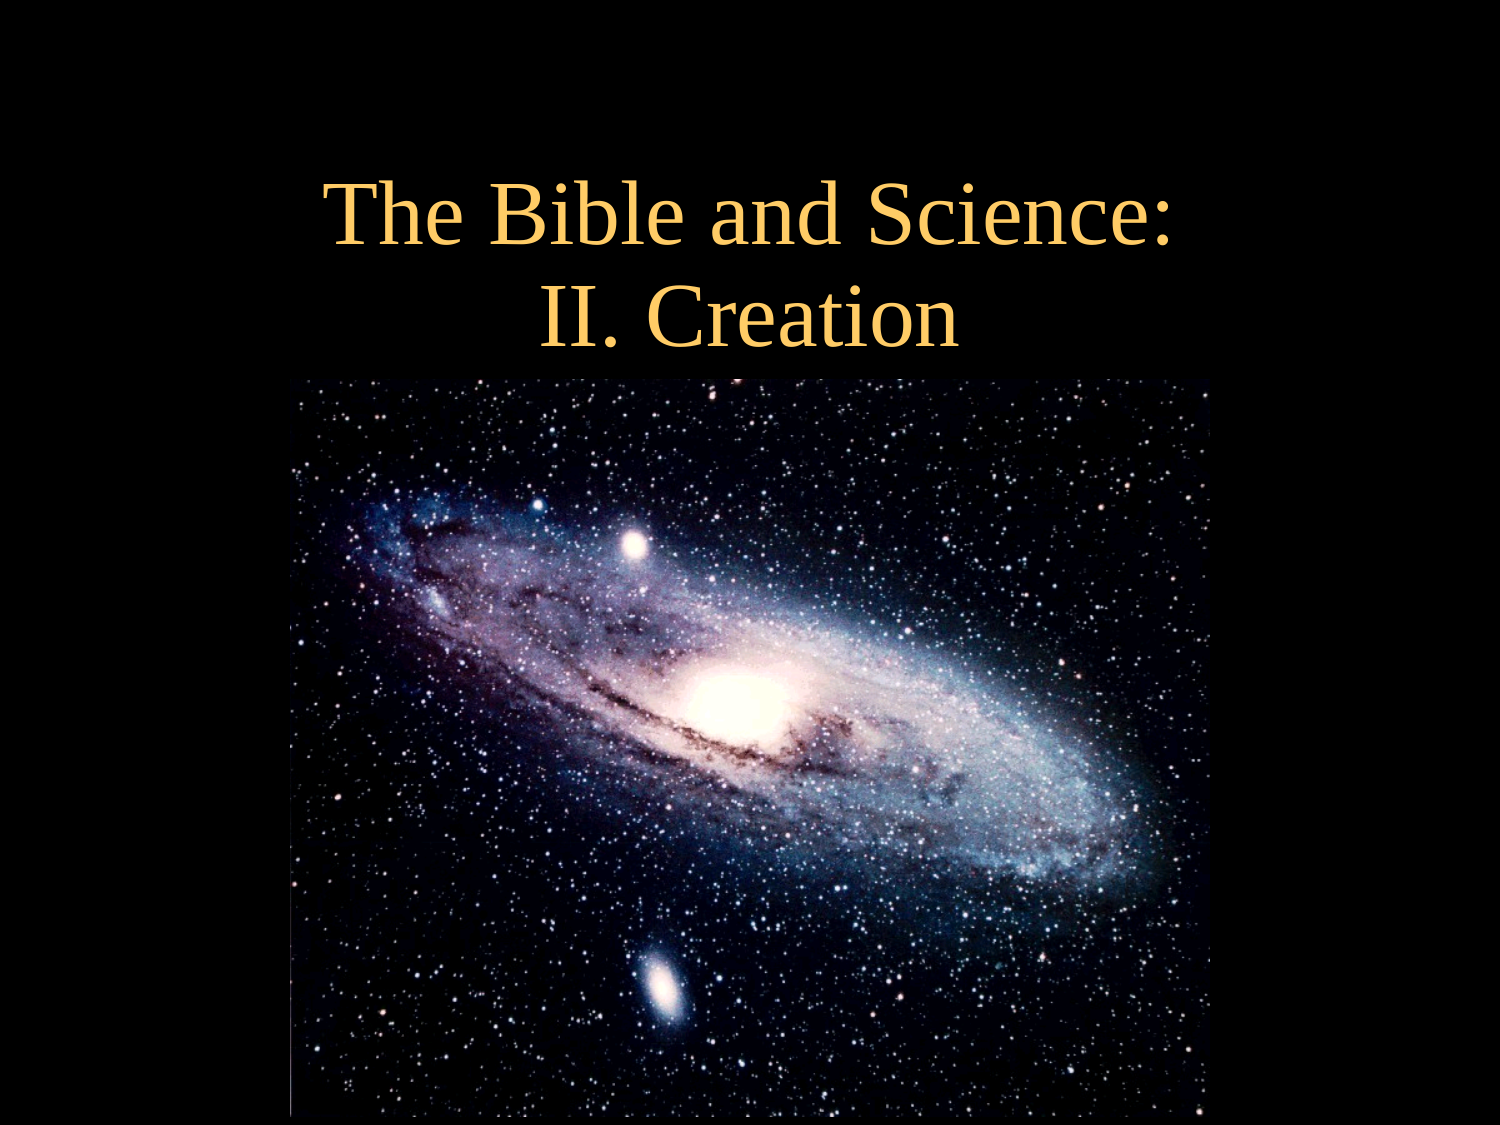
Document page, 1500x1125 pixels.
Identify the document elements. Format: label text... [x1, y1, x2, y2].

picture [290, 379, 1210, 1117]
title The Bible and Science: II. Creation [112, 155, 1388, 374]
